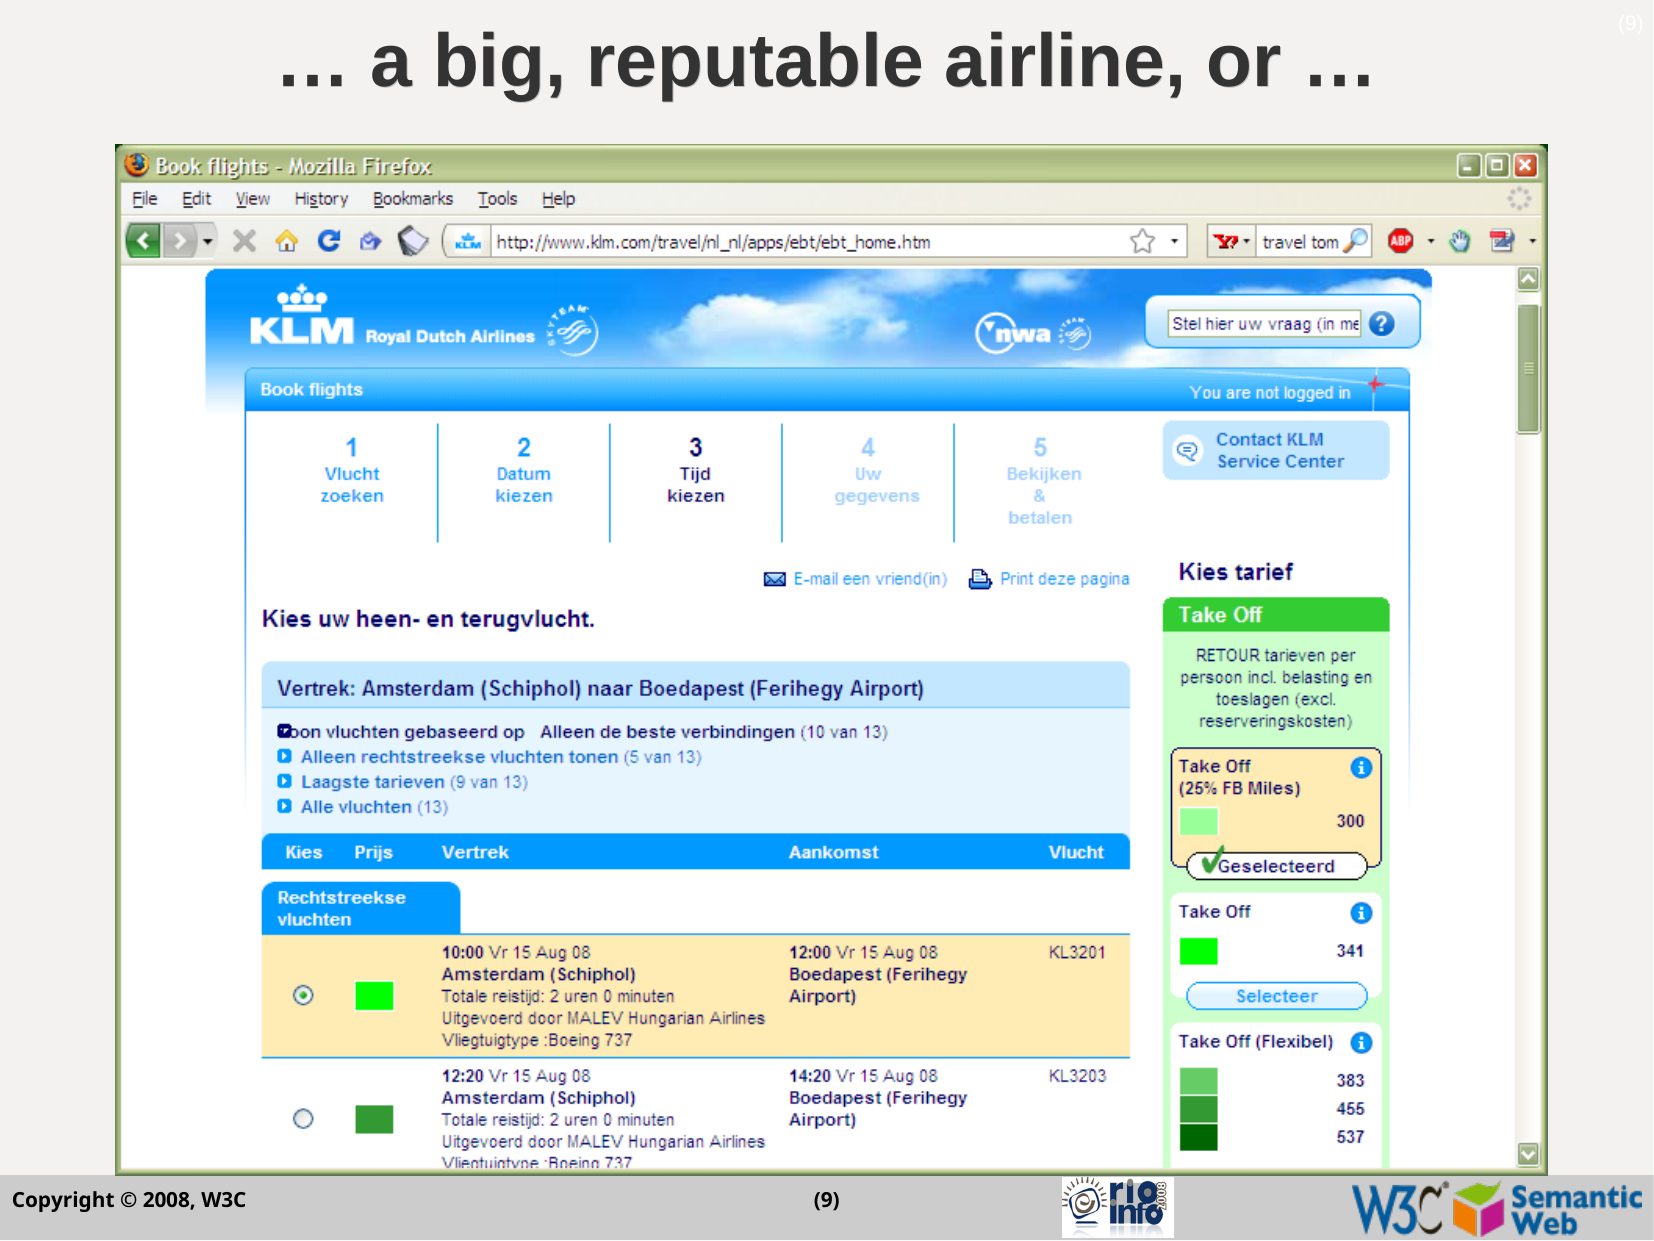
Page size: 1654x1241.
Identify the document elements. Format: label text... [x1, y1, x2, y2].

picture [1352, 1178, 1642, 1237]
title … a big, reputable airline, or … [0, 0, 1654, 119]
picture [115, 144, 1548, 1238]
